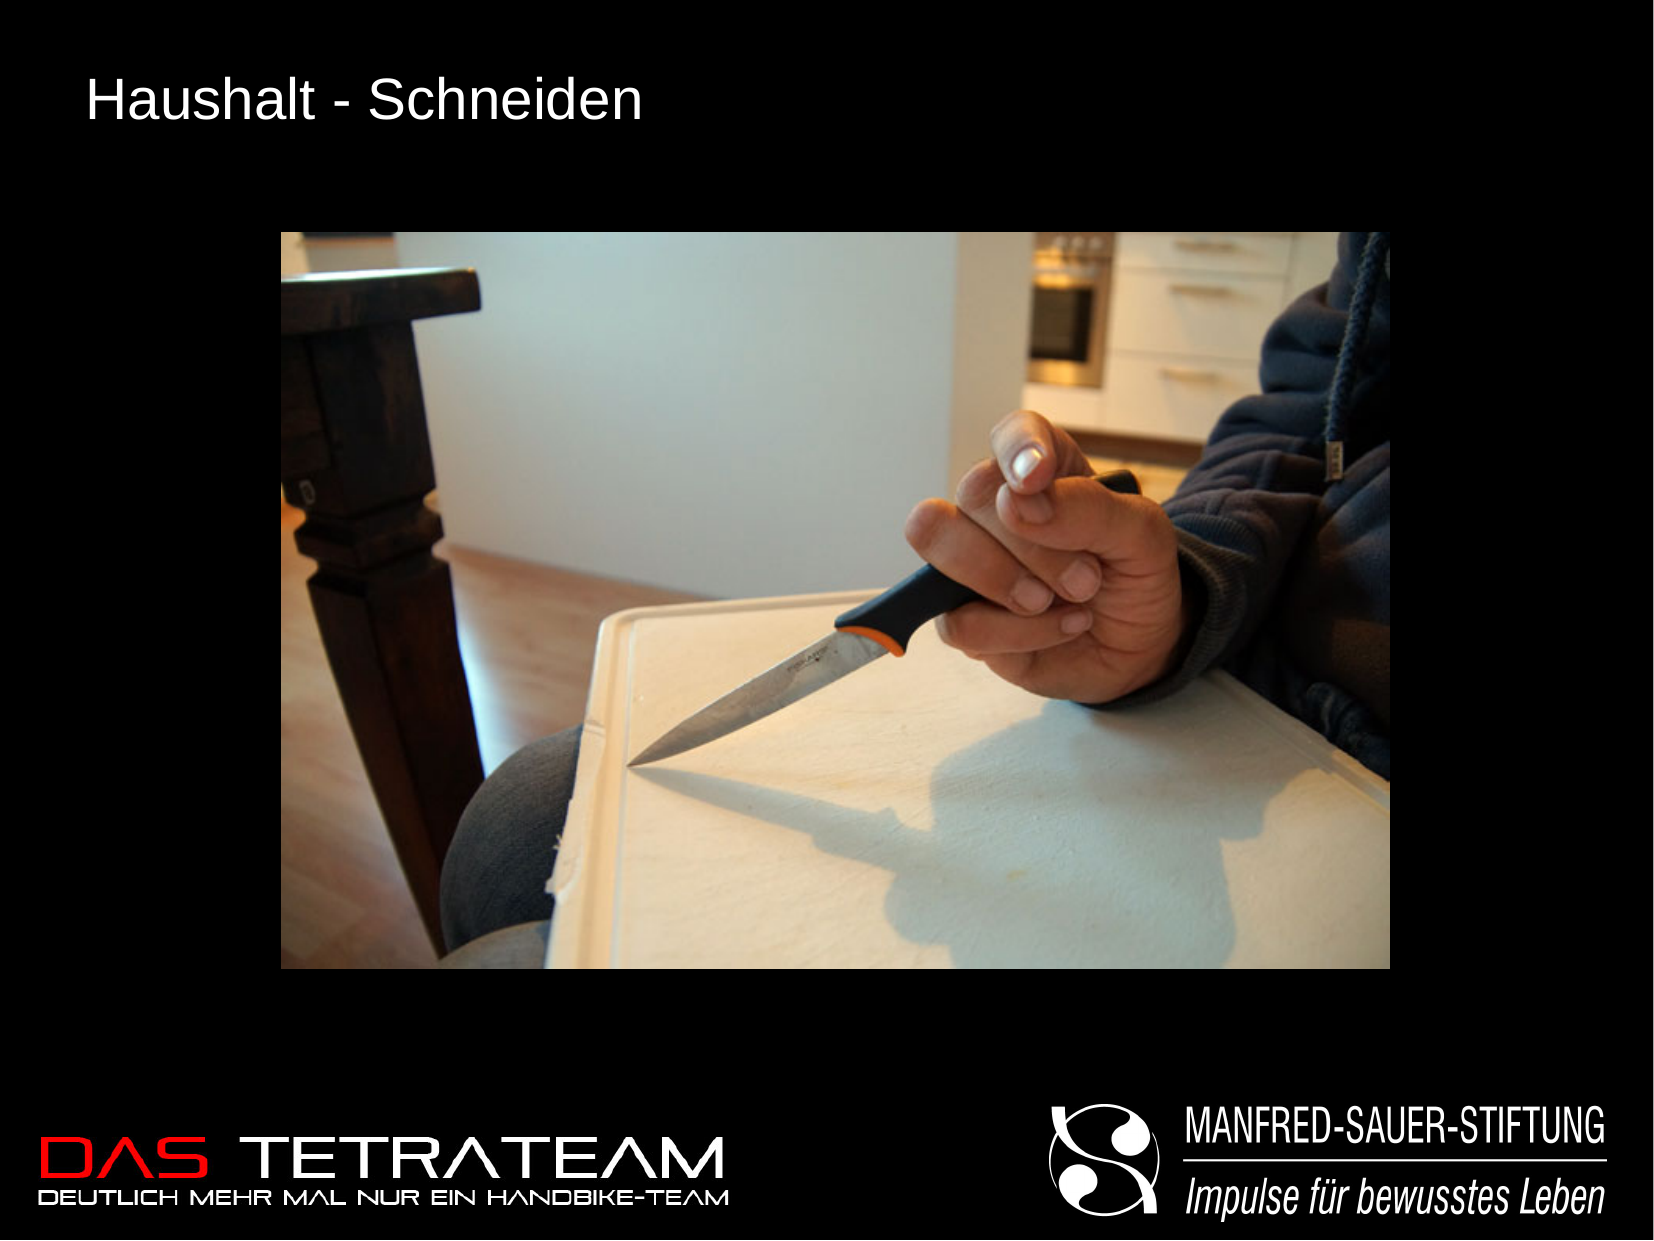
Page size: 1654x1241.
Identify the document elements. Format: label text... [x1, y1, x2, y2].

picture [281, 232, 1390, 969]
picture [1049, 1104, 1607, 1222]
picture [16, 1121, 762, 1216]
text_box Haushalt - Schneiden [70, 59, 756, 139]
